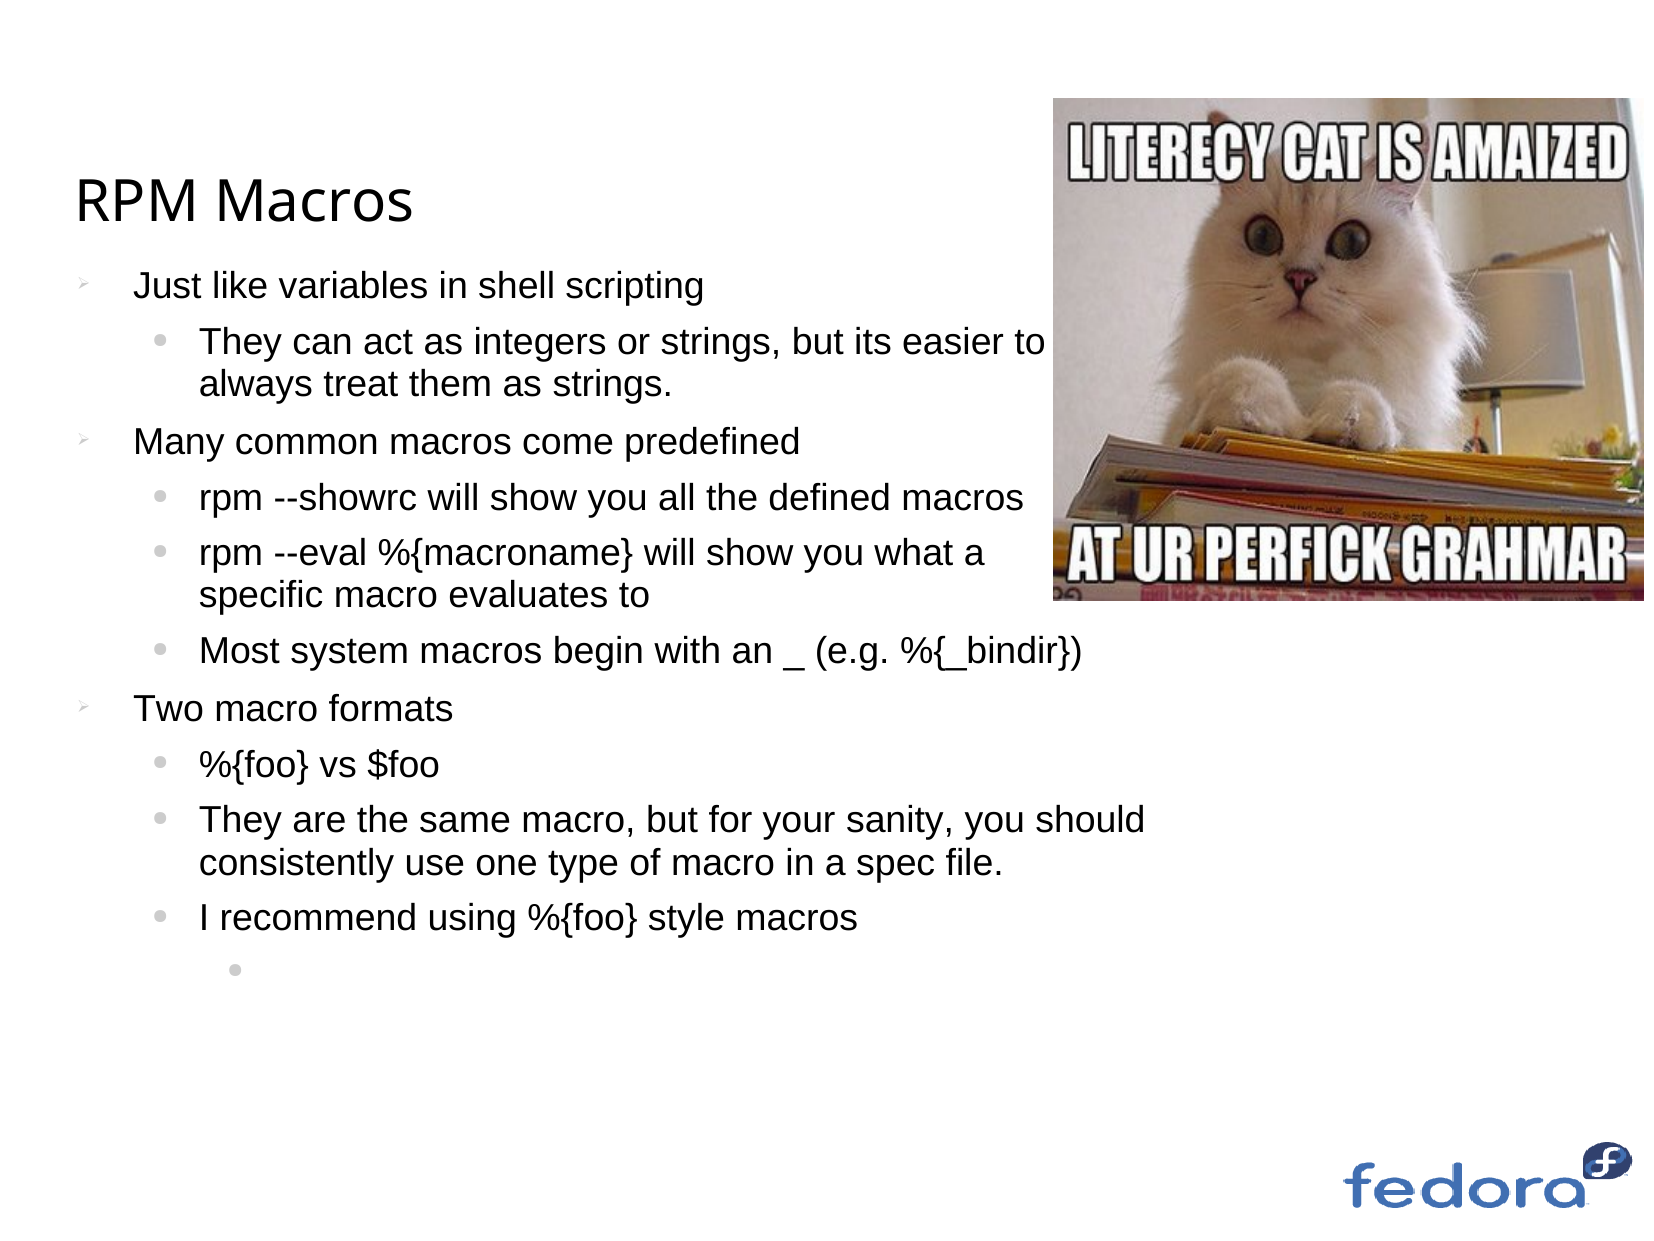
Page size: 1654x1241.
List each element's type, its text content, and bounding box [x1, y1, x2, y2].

picture [1053, 98, 1644, 601]
picture [1332, 1124, 1651, 1227]
title RPM Macros [74, 140, 1053, 259]
list Just like variables in shell scripting They can act as integers or strings, but its easier to always treat them as strings. Many common macros come predefined rpm --showrc will show you all the defined macros rpm --eval %{macroname} will show you what a specific macro evaluates to Most system macros begin with an _ (e.g. %{_bindir}) Two macro formats %{foo} vs $foo They are the same macro, but for your sanity, you should consistently use one type of macro in a spec file. I recommend using %{foo} style macros [77, 264, 1151, 1174]
